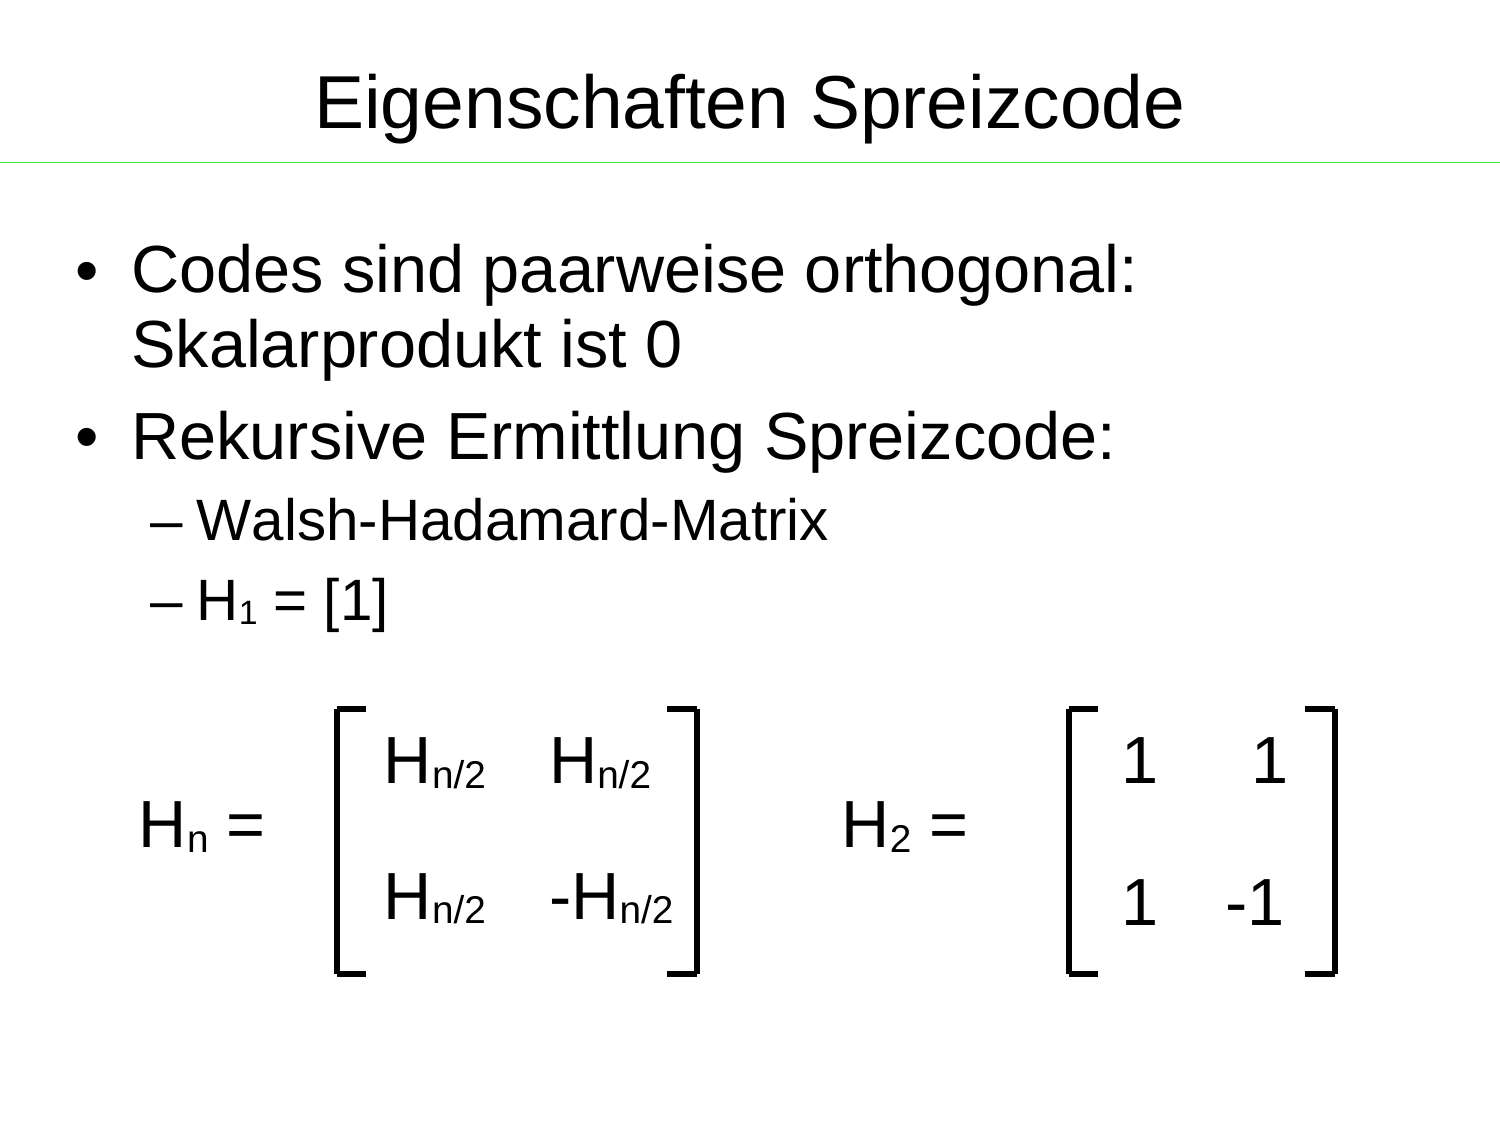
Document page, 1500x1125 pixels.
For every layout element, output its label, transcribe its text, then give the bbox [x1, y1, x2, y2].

list Codes sind paarweise orthogonal: Skalarprodukt ist 0 Rekursive Ermittlung Spreizcode: Walsh-Hadamard-Matrix H1 = [1] [75, 232, 1426, 709]
text_box -Hn/2 [700, 845, 709, 963]
text_box Hn/2 [368, 845, 508, 963]
text_box -1 [1210, 851, 1306, 969]
title Eigenschaften Spreizcode [75, 57, 1426, 148]
text_box 1 [1107, 851, 1170, 969]
text_box 1 [1237, 709, 1300, 827]
text_box H2 = [826, 773, 1003, 891]
text_box Hn/2 [534, 709, 674, 827]
text_box Hn = [124, 773, 300, 891]
text_box 1 [1107, 709, 1170, 827]
text_box Hn/2 [368, 709, 508, 827]
text_box -Hn/2 [534, 845, 694, 963]
